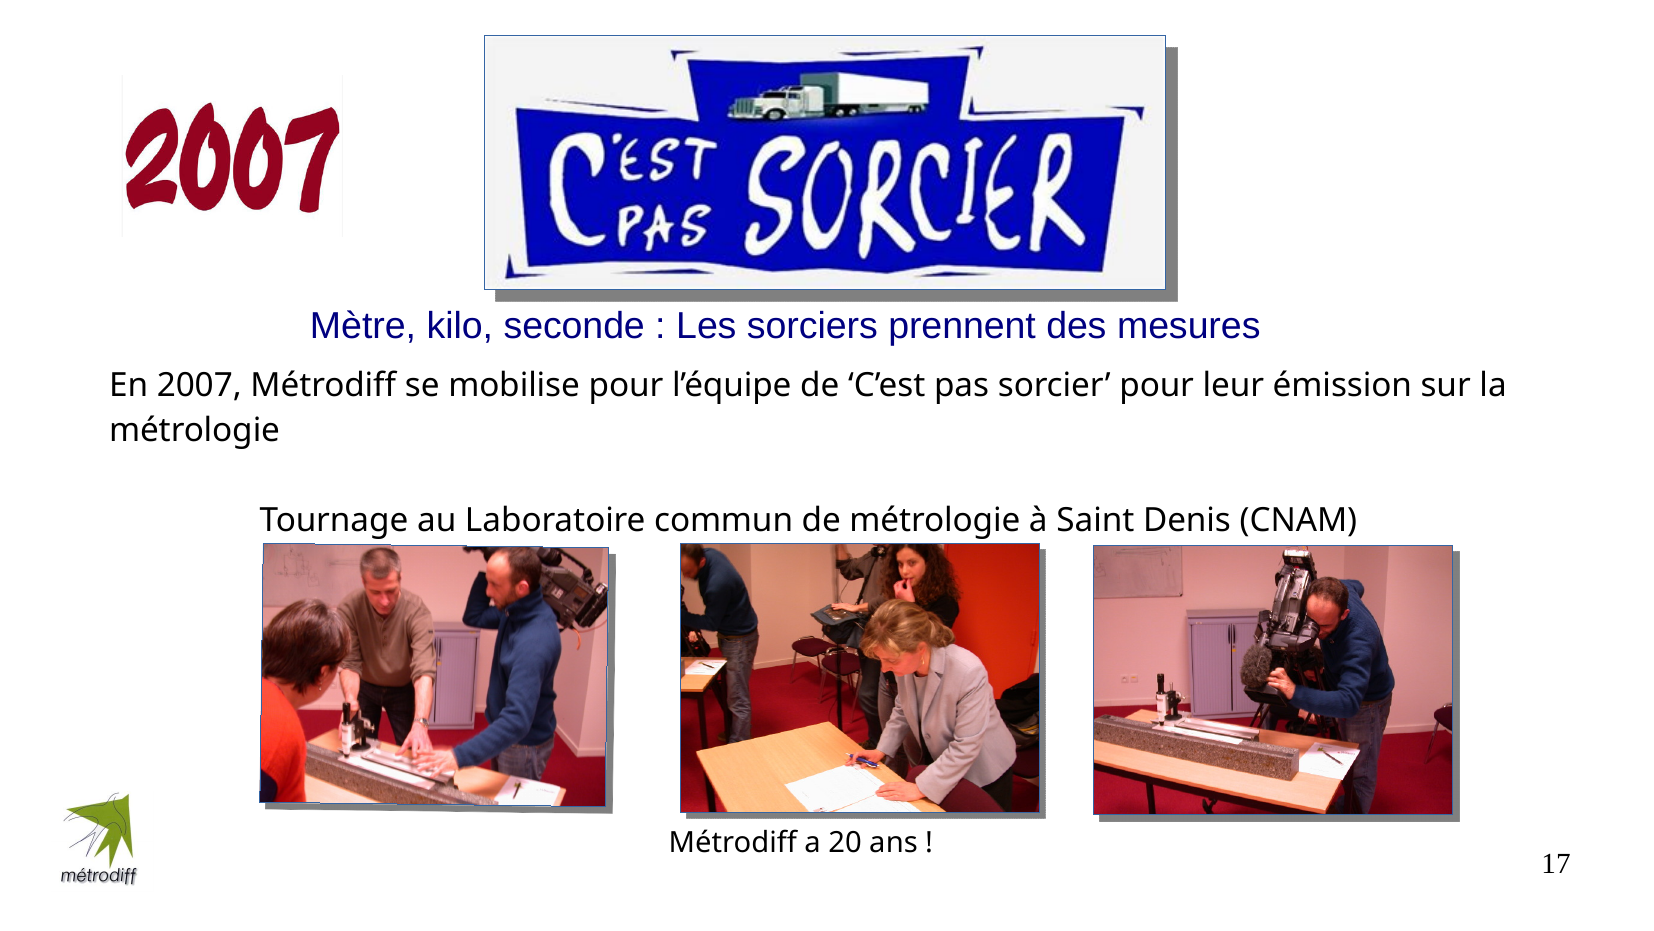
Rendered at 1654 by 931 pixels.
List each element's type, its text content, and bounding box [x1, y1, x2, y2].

picture [51, 791, 154, 892]
picture [259, 543, 609, 807]
text_box Mètre, kilo, seconde : Les sorciers prennent des mesures [295, 297, 1276, 353]
text_box En 2007, Métrodiff se mobilise pour l’équipe de ‘C’est pas sorcier’ pour leur émission sur la métrologie Tournage au Laboratoire commun de métrologie à Saint Denis (CNAM) [94, 353, 1642, 523]
picture [680, 543, 1040, 813]
picture [1093, 545, 1453, 815]
picture [484, 35, 1166, 290]
picture [118, 75, 343, 237]
